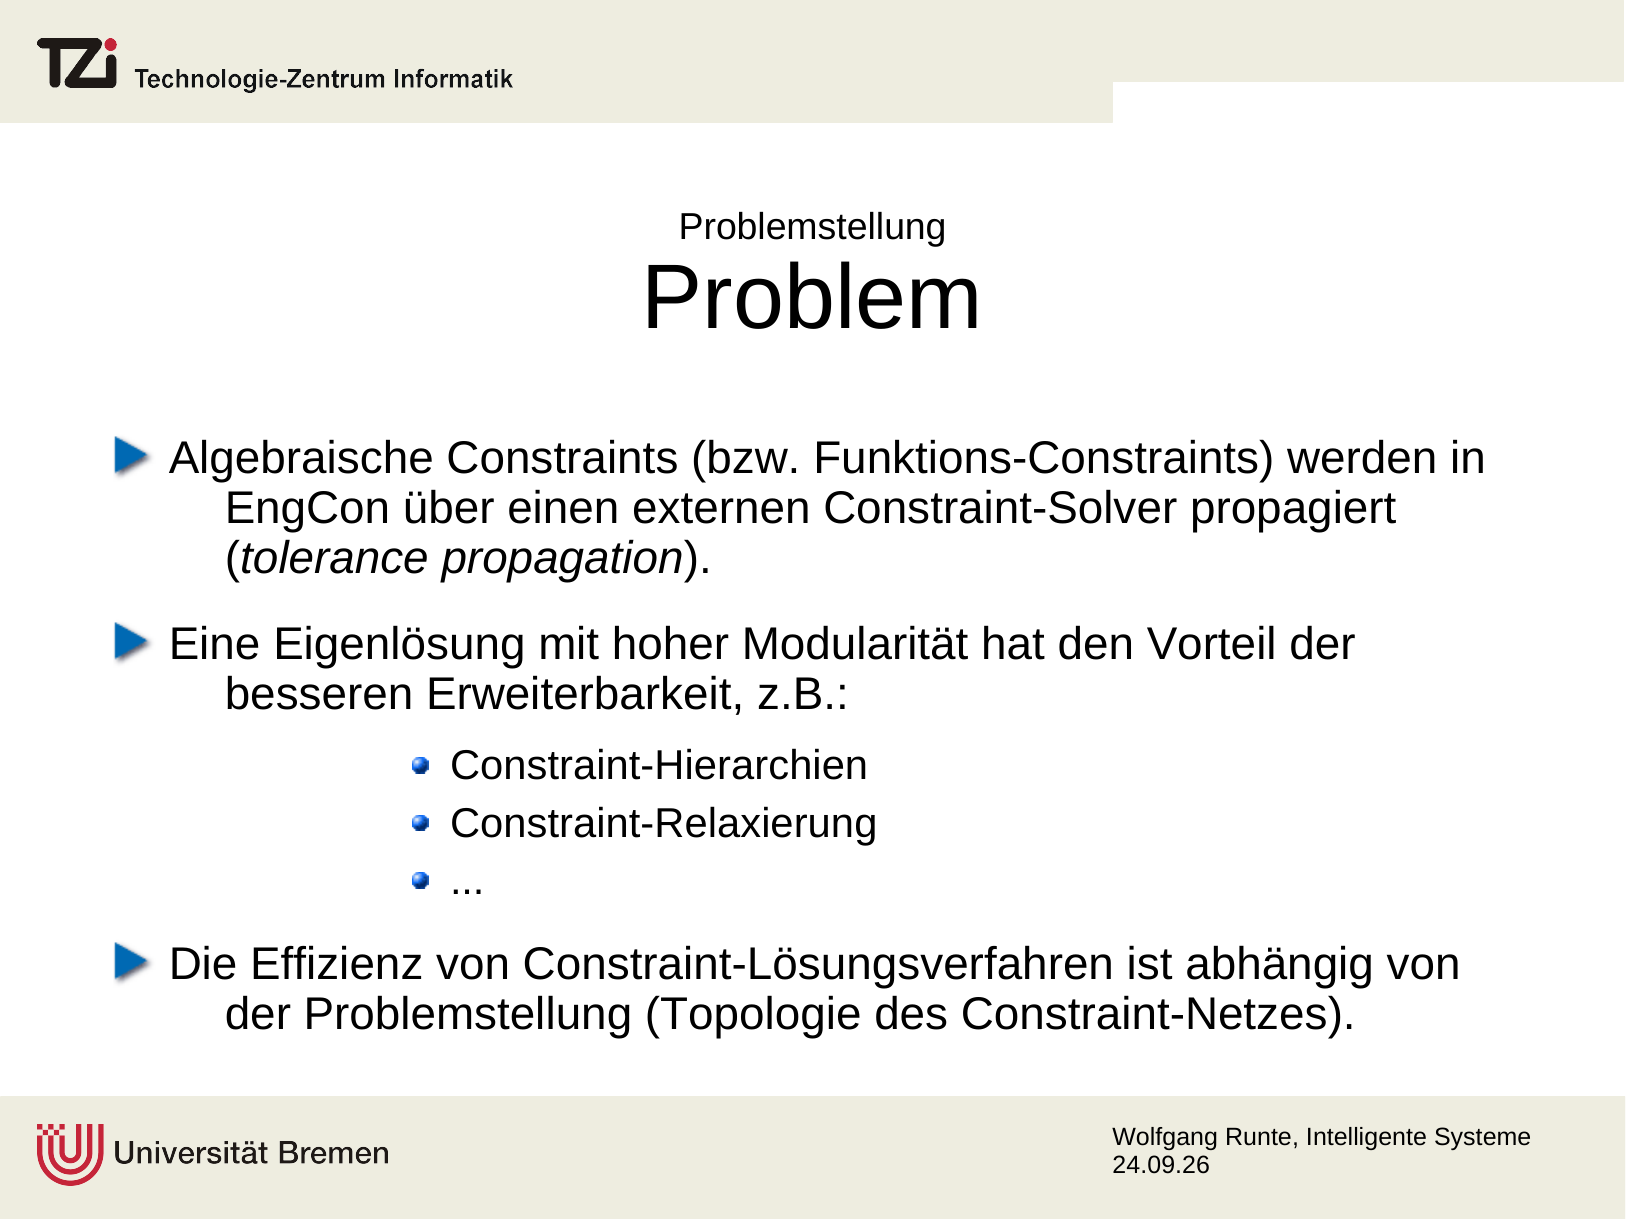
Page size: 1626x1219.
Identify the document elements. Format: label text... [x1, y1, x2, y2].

list Algebraische Constraints (bzw. Funktions-Constraints) werden in EngCon über einen externen Constraint-Solver propagiert (tolerance propagation). Eine Eigenlösung mit hoher Modularität hat den Vorteil der besseren Erweiterbarkeit, z.B.: Constraint-Hierarchien Constraint-Relaxierung ... Die Effizienz von Constraint-Lösungsverfahren ist abhängig von der Problemstellung (Topologie des Constraint-Netzes). [112, 433, 1513, 1070]
picture [37, 38, 513, 93]
picture [37, 1124, 388, 1186]
title Problemstellung Problem [112, 162, 1513, 393]
